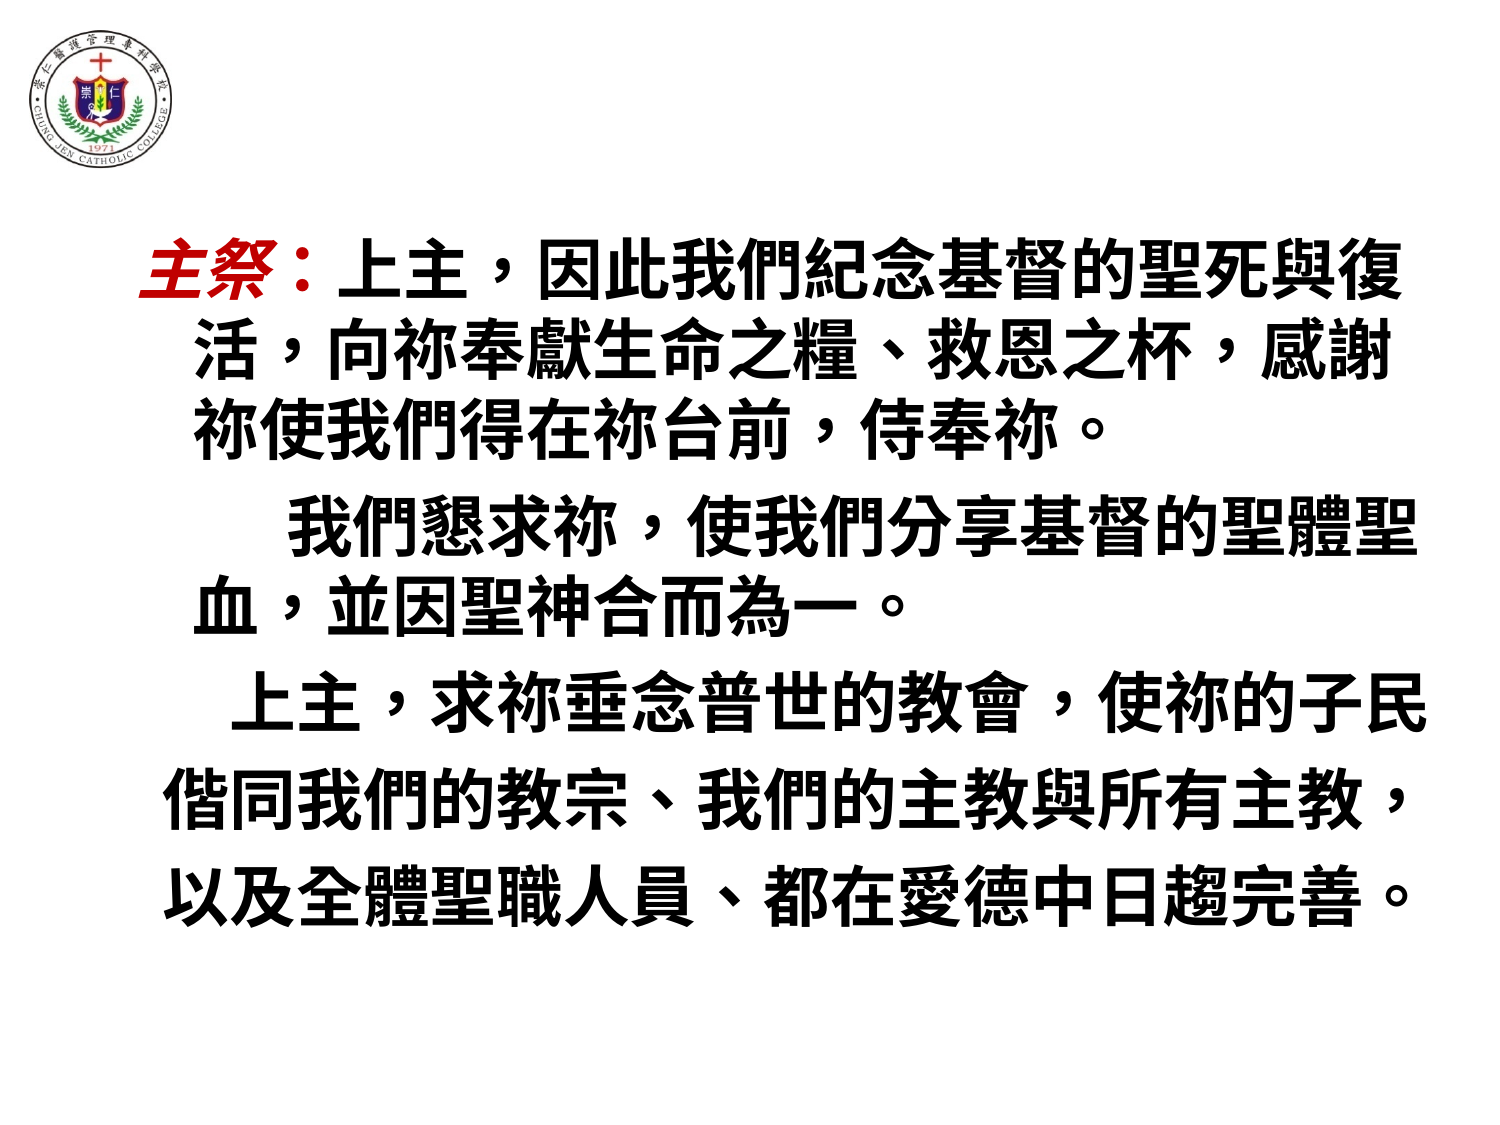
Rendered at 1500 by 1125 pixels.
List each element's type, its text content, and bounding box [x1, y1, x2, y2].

list 主祭：上主，因此我們紀念基督的聖死與復活，向祢奉獻生命之糧、救恩之杯，感謝祢使我們得在祢台前，侍奉祢。 我們懇求祢，使我們分享基督的聖體聖血，並因聖神合而為一。 上主，求祢垂念普世的教會，使祢的子民 偕同我們的教宗、我們的主教與所有主教， 以及全體聖職人員、都在愛德中日趨完善。 [64, 220, 1471, 1027]
